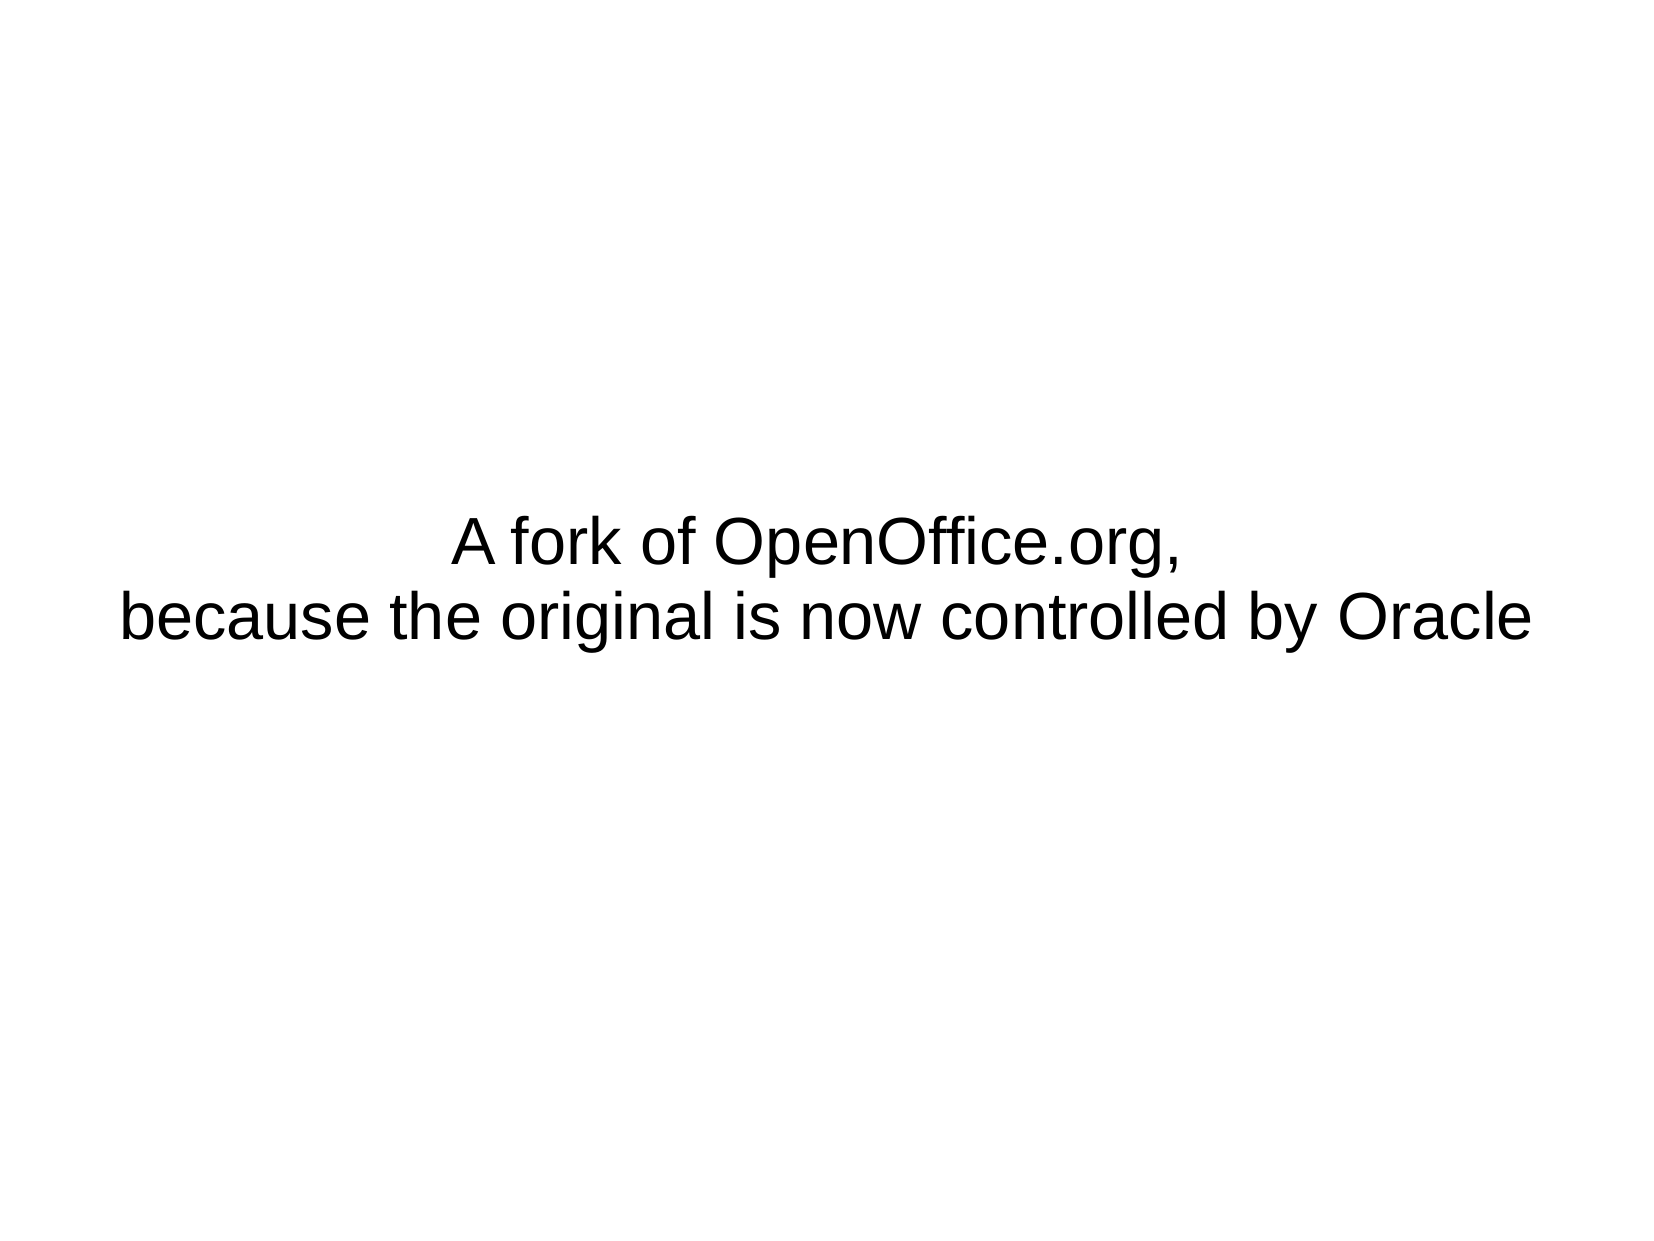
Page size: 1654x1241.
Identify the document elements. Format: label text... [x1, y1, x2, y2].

subtitle A fork of OpenOffice.org, because the original is now controlled by Oracle [82, 49, 1571, 1109]
